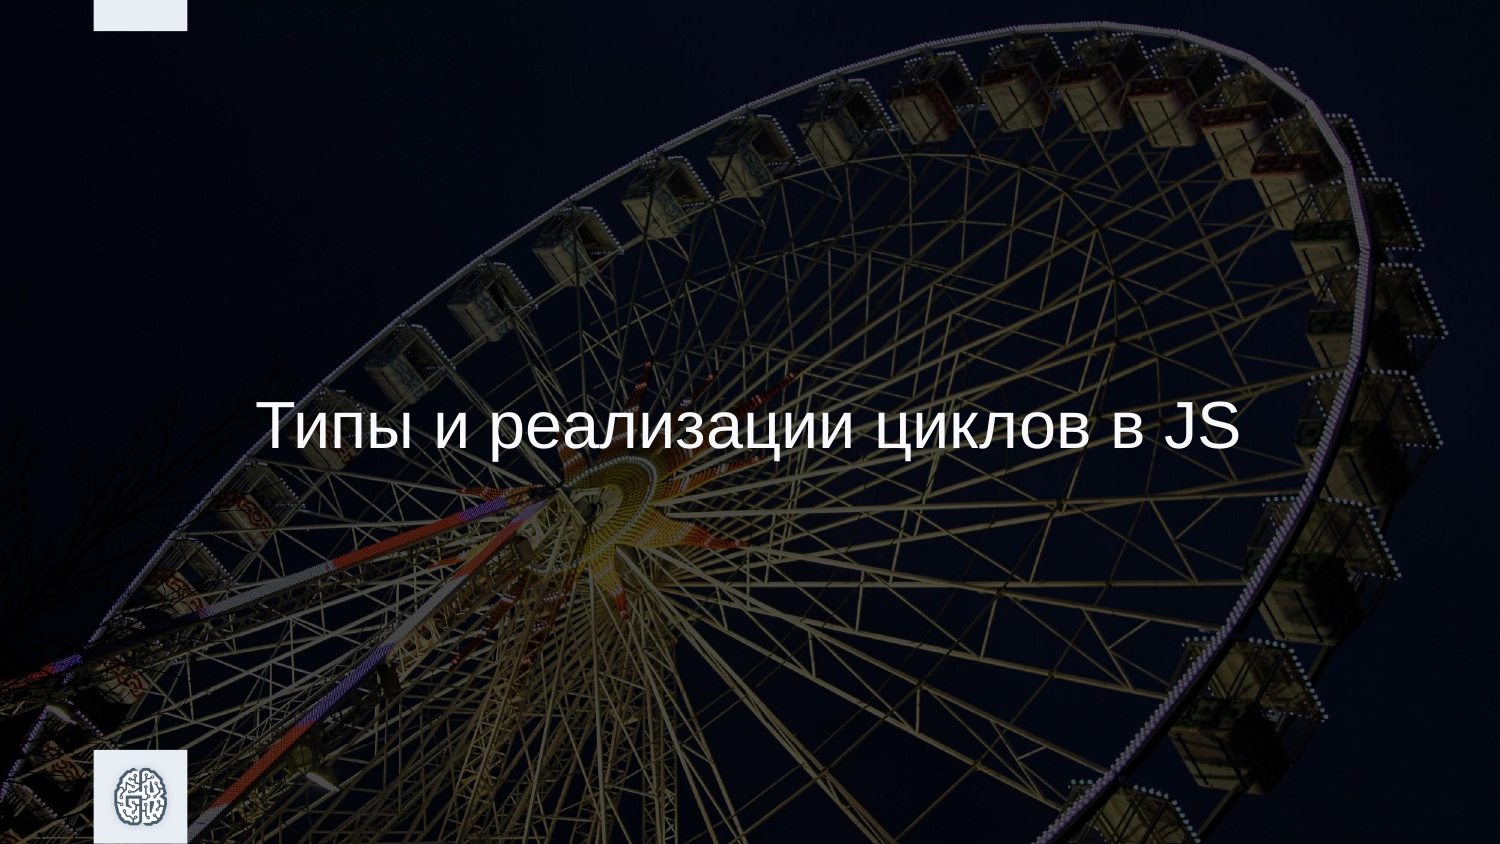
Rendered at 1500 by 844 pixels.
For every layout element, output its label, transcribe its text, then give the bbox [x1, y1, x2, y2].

text_box Типы и реализации циклов в JS [187, 93, 1312, 750]
picture [0, 0, 1500, 844]
picture [106, 760, 175, 834]
